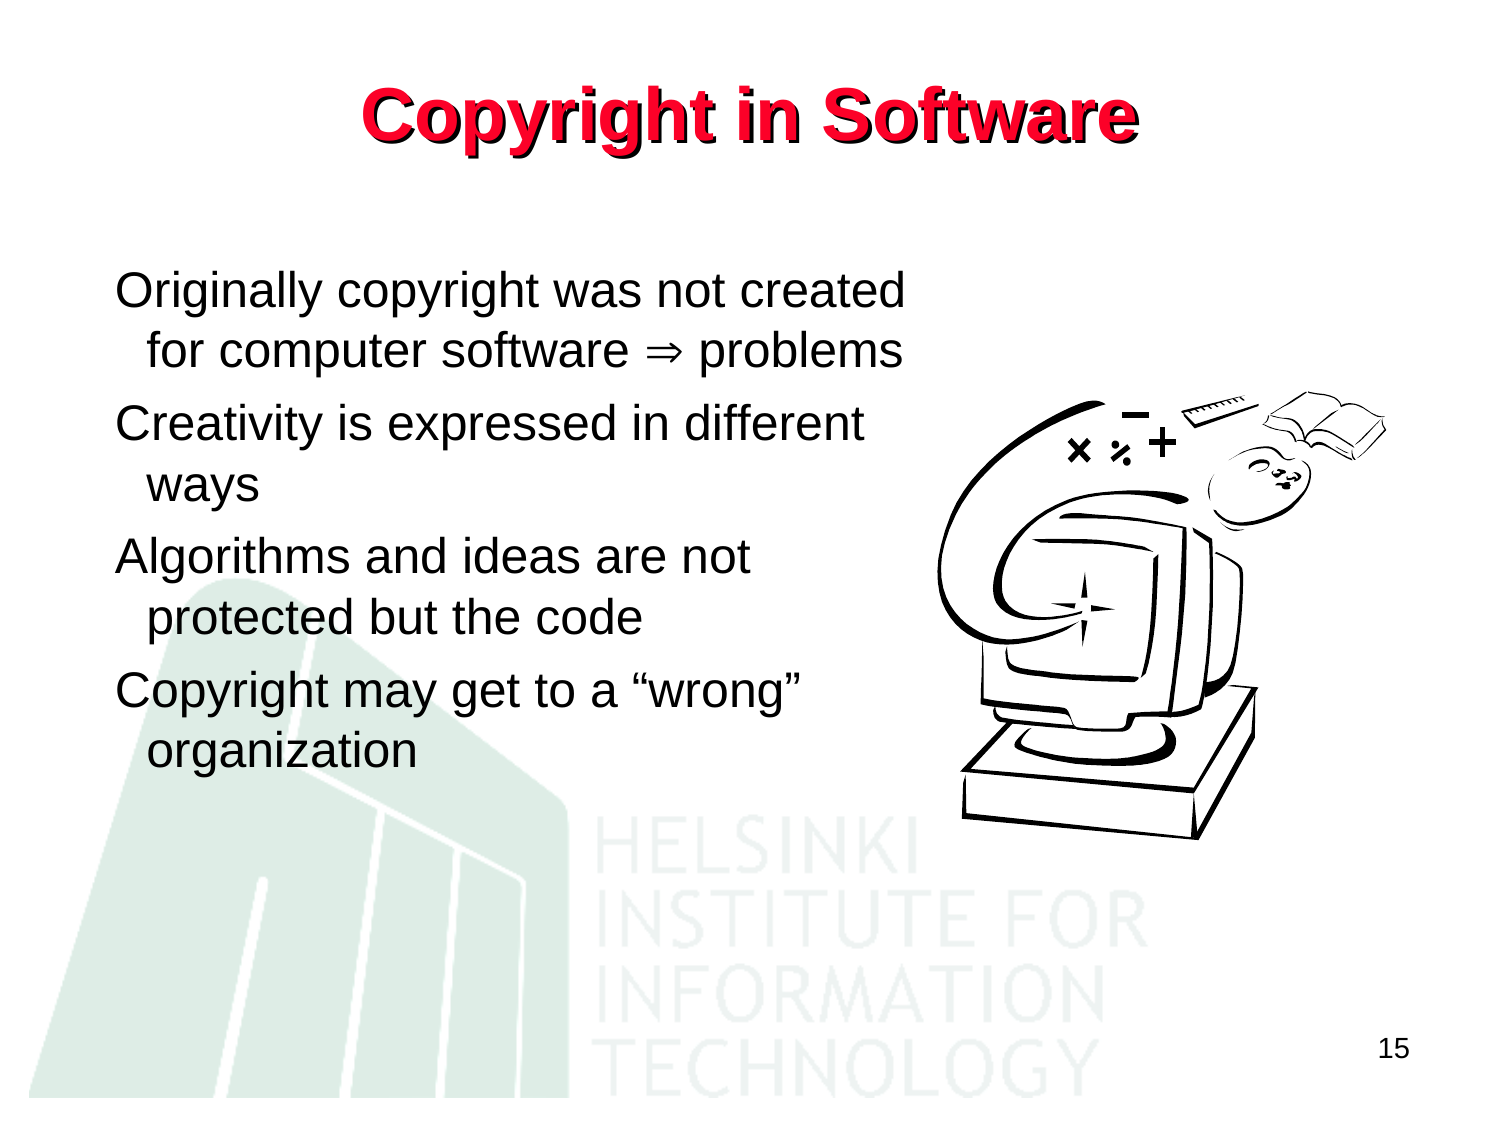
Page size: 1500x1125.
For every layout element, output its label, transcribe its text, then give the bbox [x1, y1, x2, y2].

title Copyright in Software [99, 61, 1401, 175]
list Originally copyright was not created for computer software  problems Creativity is expressed in different ways Algorithms and ideas are not protected but the code Copyright may get to a “wrong” organization [99, 249, 955, 1051]
picture [914, 391, 1387, 841]
